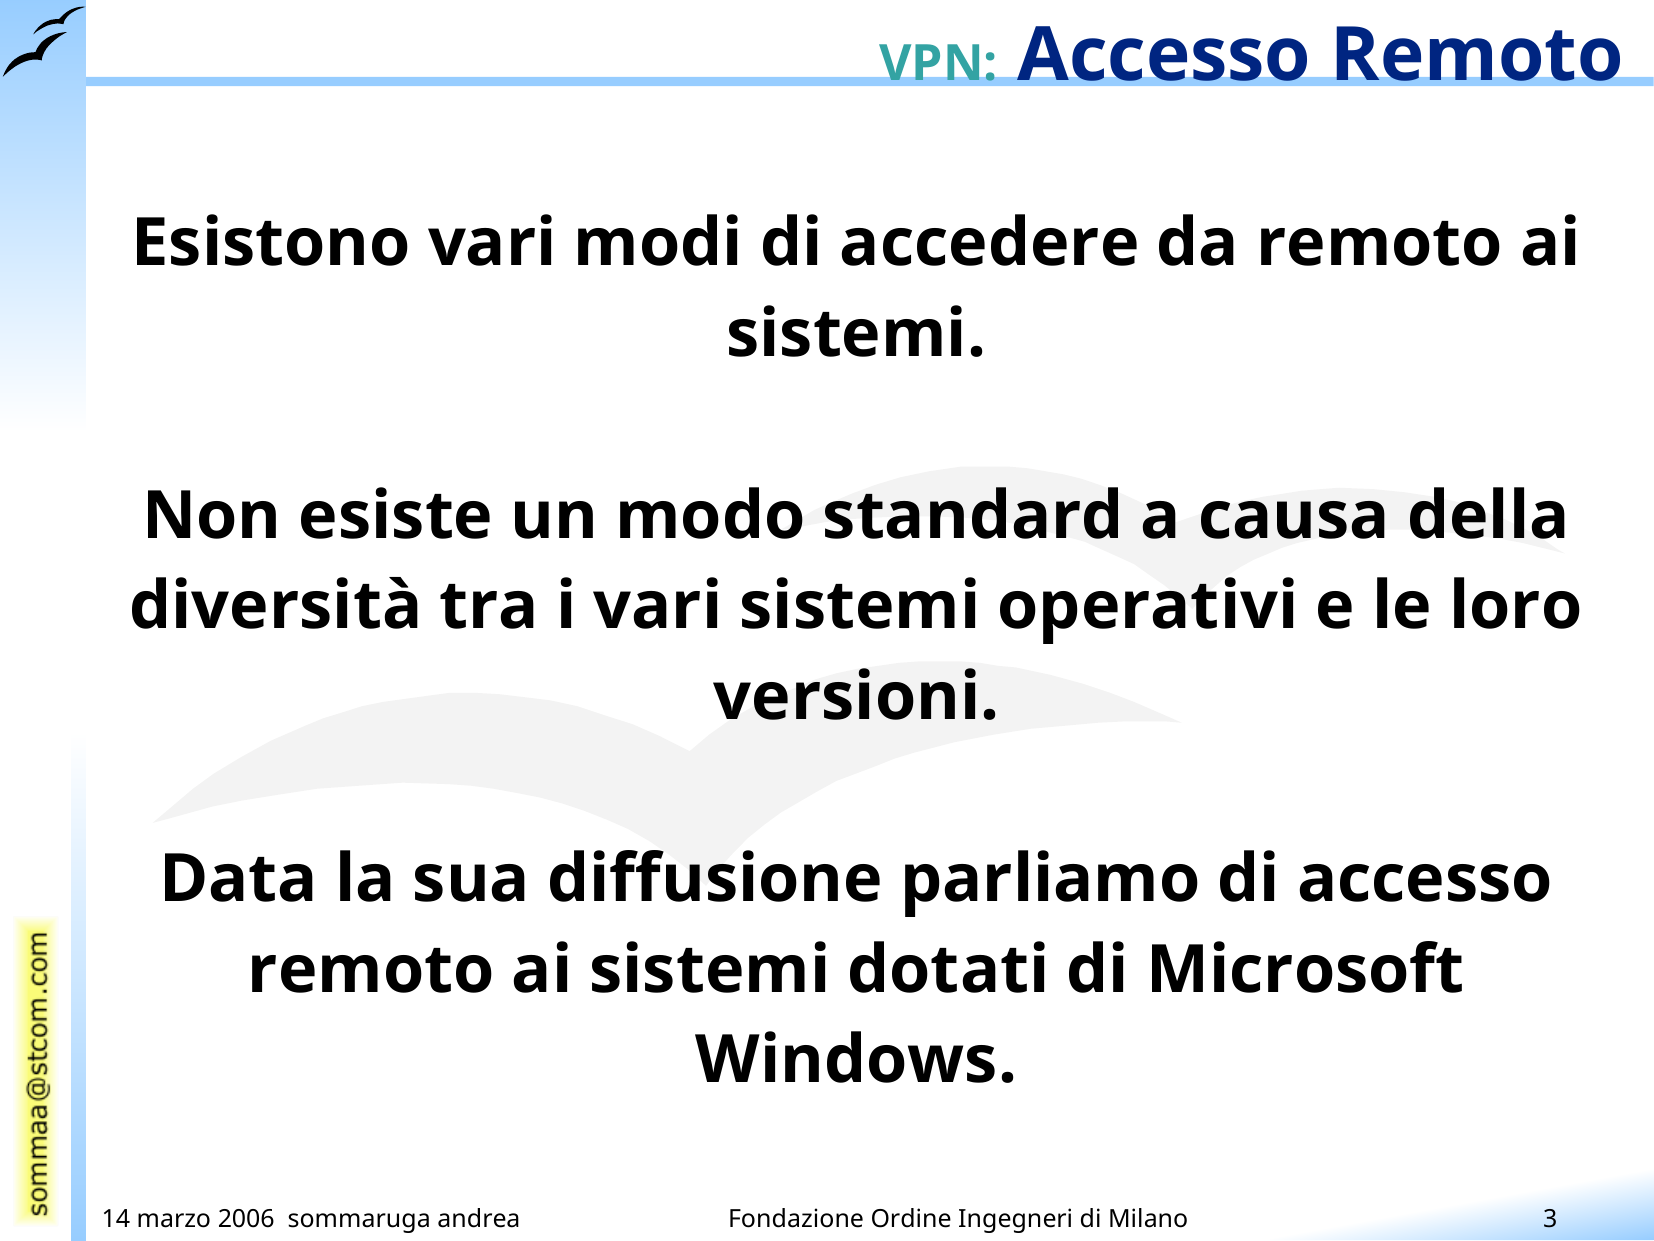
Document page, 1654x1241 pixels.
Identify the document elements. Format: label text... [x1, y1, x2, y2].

subtitle Esistono vari modi di accedere da remoto ai sistemi. Non esiste un modo standard a causa della diversità tra i vari sistemi operativi e le loro versioni. Data la sua diffusione parliamo di accesso remoto ai sistemi dotati di Microsoft Windows. [85, 134, 1628, 1163]
picture [12, 915, 60, 1228]
title VPN: Accesso Remoto [85, 0, 1654, 104]
